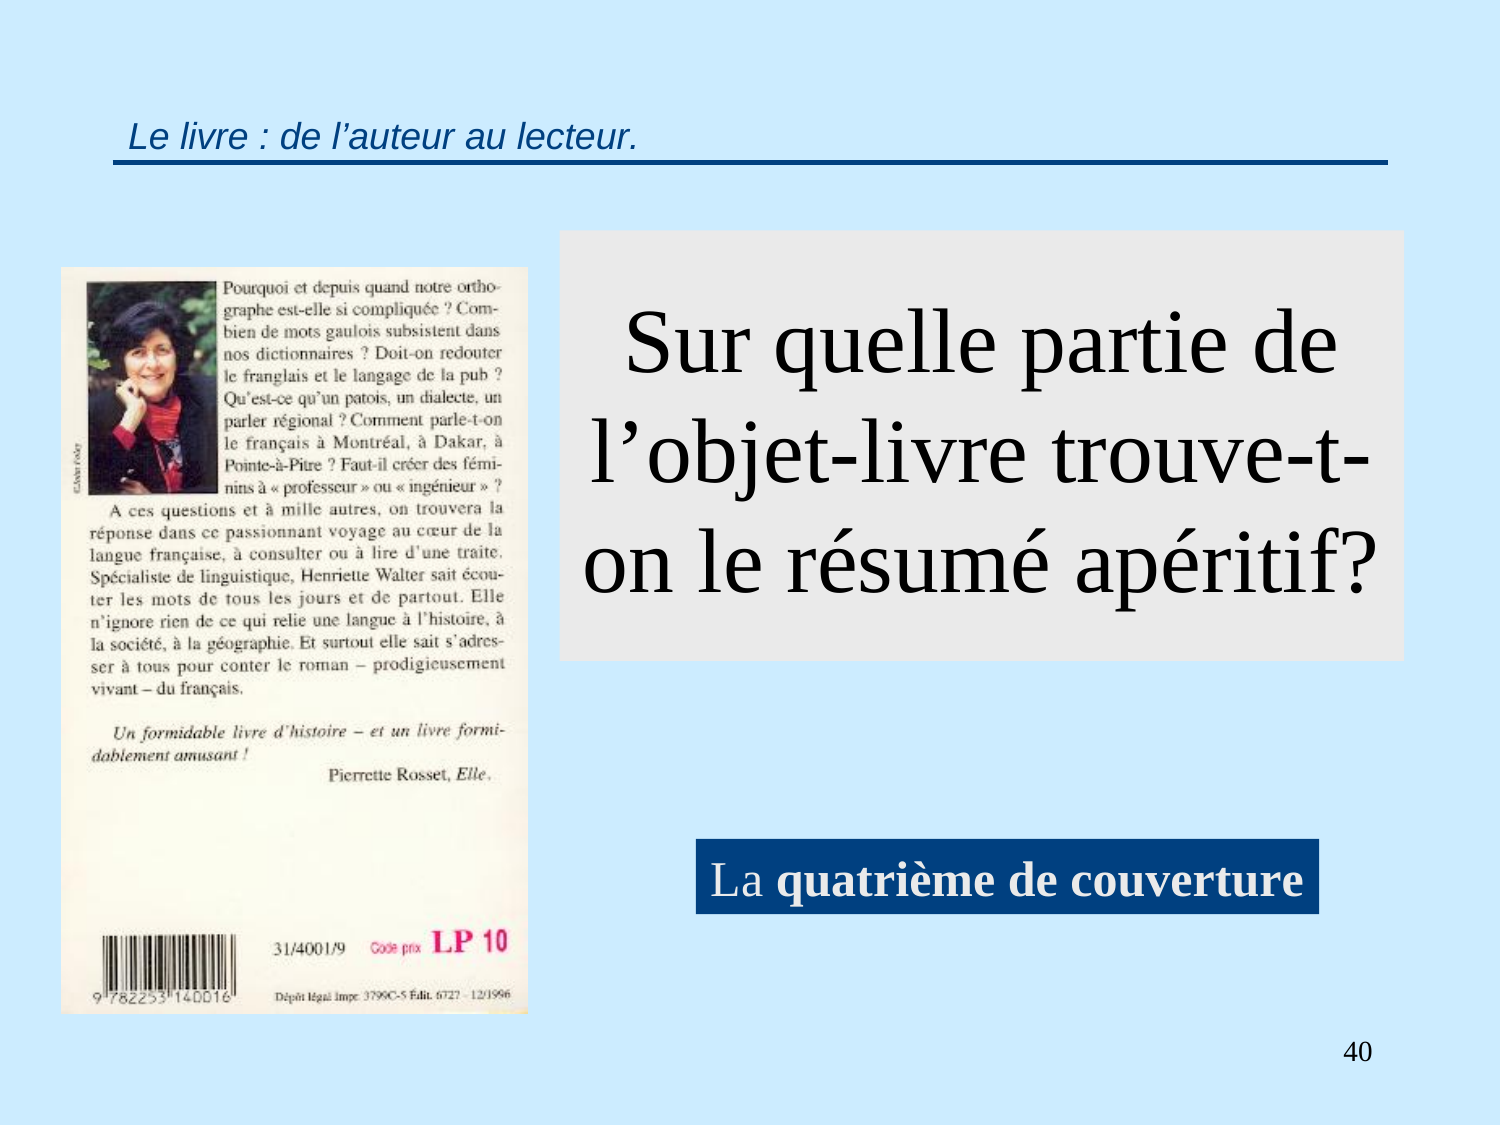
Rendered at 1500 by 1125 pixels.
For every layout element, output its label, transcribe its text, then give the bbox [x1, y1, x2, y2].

text_box La quatrième de couverture [695, 838, 1320, 915]
title Sur quelle partie de l’objet-livre trouve-t-on le résumé apéritif? [559, 230, 1405, 661]
picture [61, 267, 528, 1014]
text_box Le livre : de l’auteur au lecteur. [113, 104, 655, 160]
